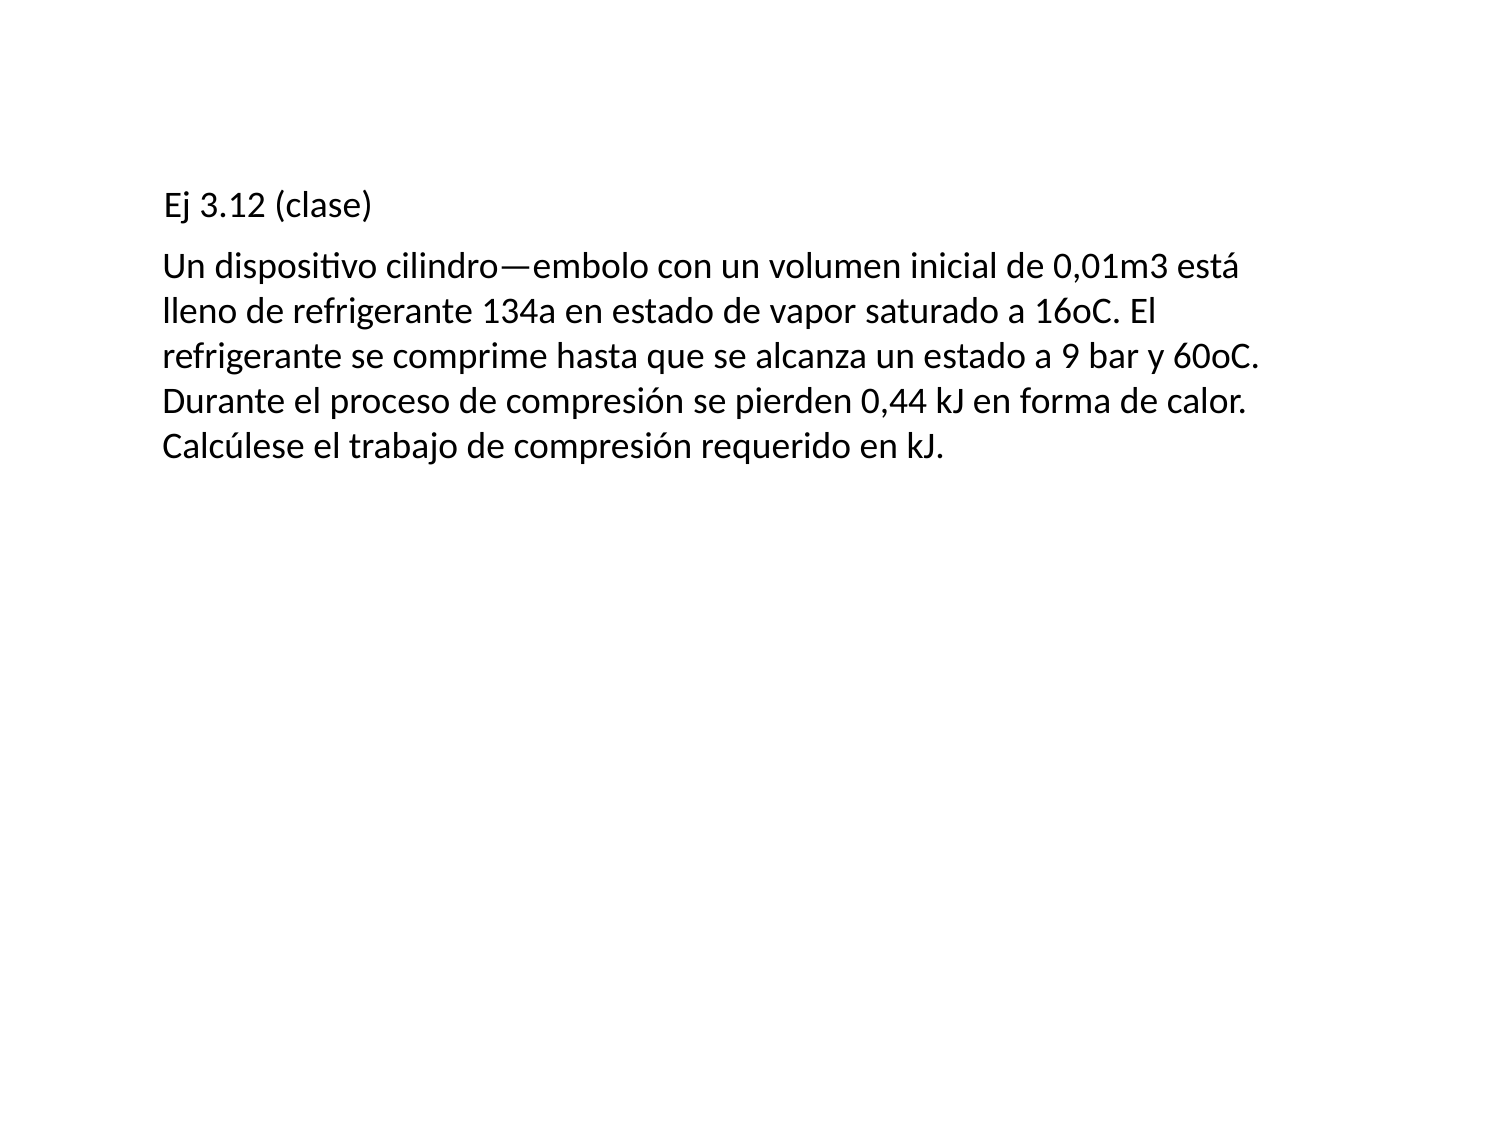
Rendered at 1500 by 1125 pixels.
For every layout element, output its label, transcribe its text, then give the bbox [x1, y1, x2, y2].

text_box Ej 3.12 (clase) [148, 172, 388, 233]
text_box Un dispositivo cilindro—embolo con un volumen inicial de 0,01m3 está lleno de refrigerante 134a en estado de vapor saturado a 16oC. El refrigerante se comprime hasta que se alcanza un estado a 9 bar y 60oC. Durante el proceso de compresión se pierden 0,44 kJ en forma de calor. Calcúlese el trabajo de compresión requerido en kJ. [147, 233, 1306, 474]
